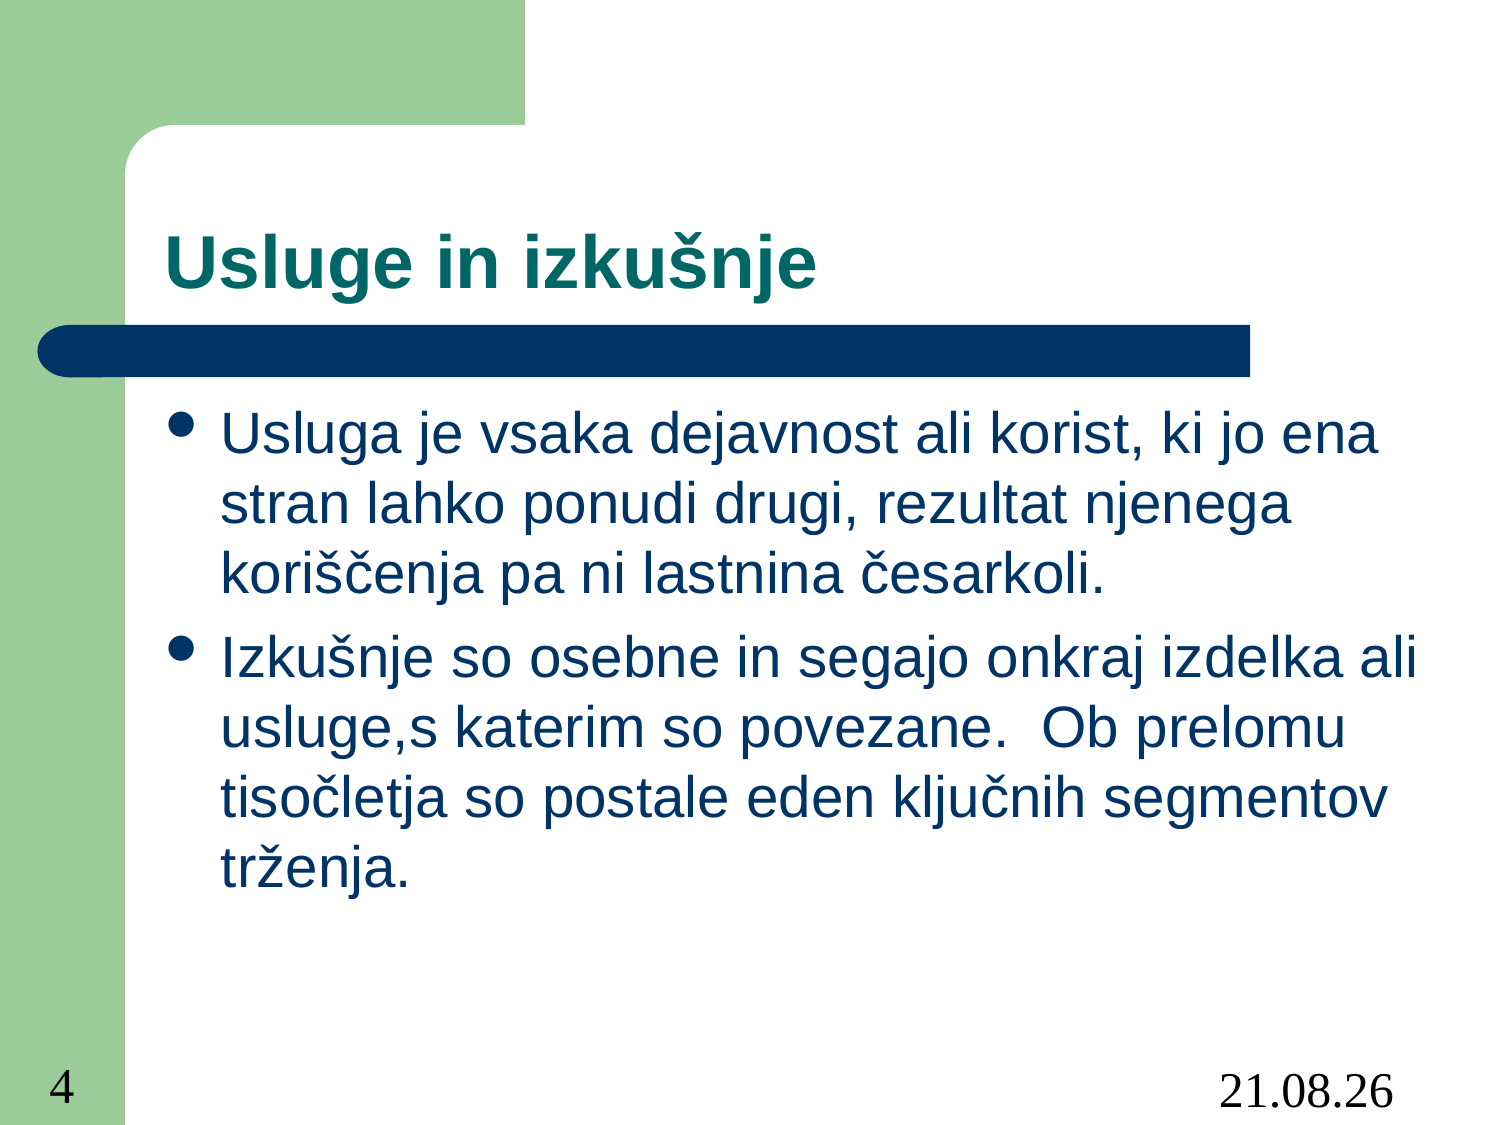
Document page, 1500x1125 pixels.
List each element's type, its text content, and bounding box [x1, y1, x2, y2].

list Usluga je vsaka dejavnost ali korist, ki jo ena stran lahko ponudi drugi, rezultat njenega koriščenja pa ni lastnina česarkoli. Izkušnje so osebne in segajo onkraj izdelka ali usluge,s katerim so povezane. Ob prelomu tisočletja so postale eden ključnih segmentov trženja. [149, 387, 1463, 1000]
title Usluge in izkušnje [149, 124, 1463, 313]
